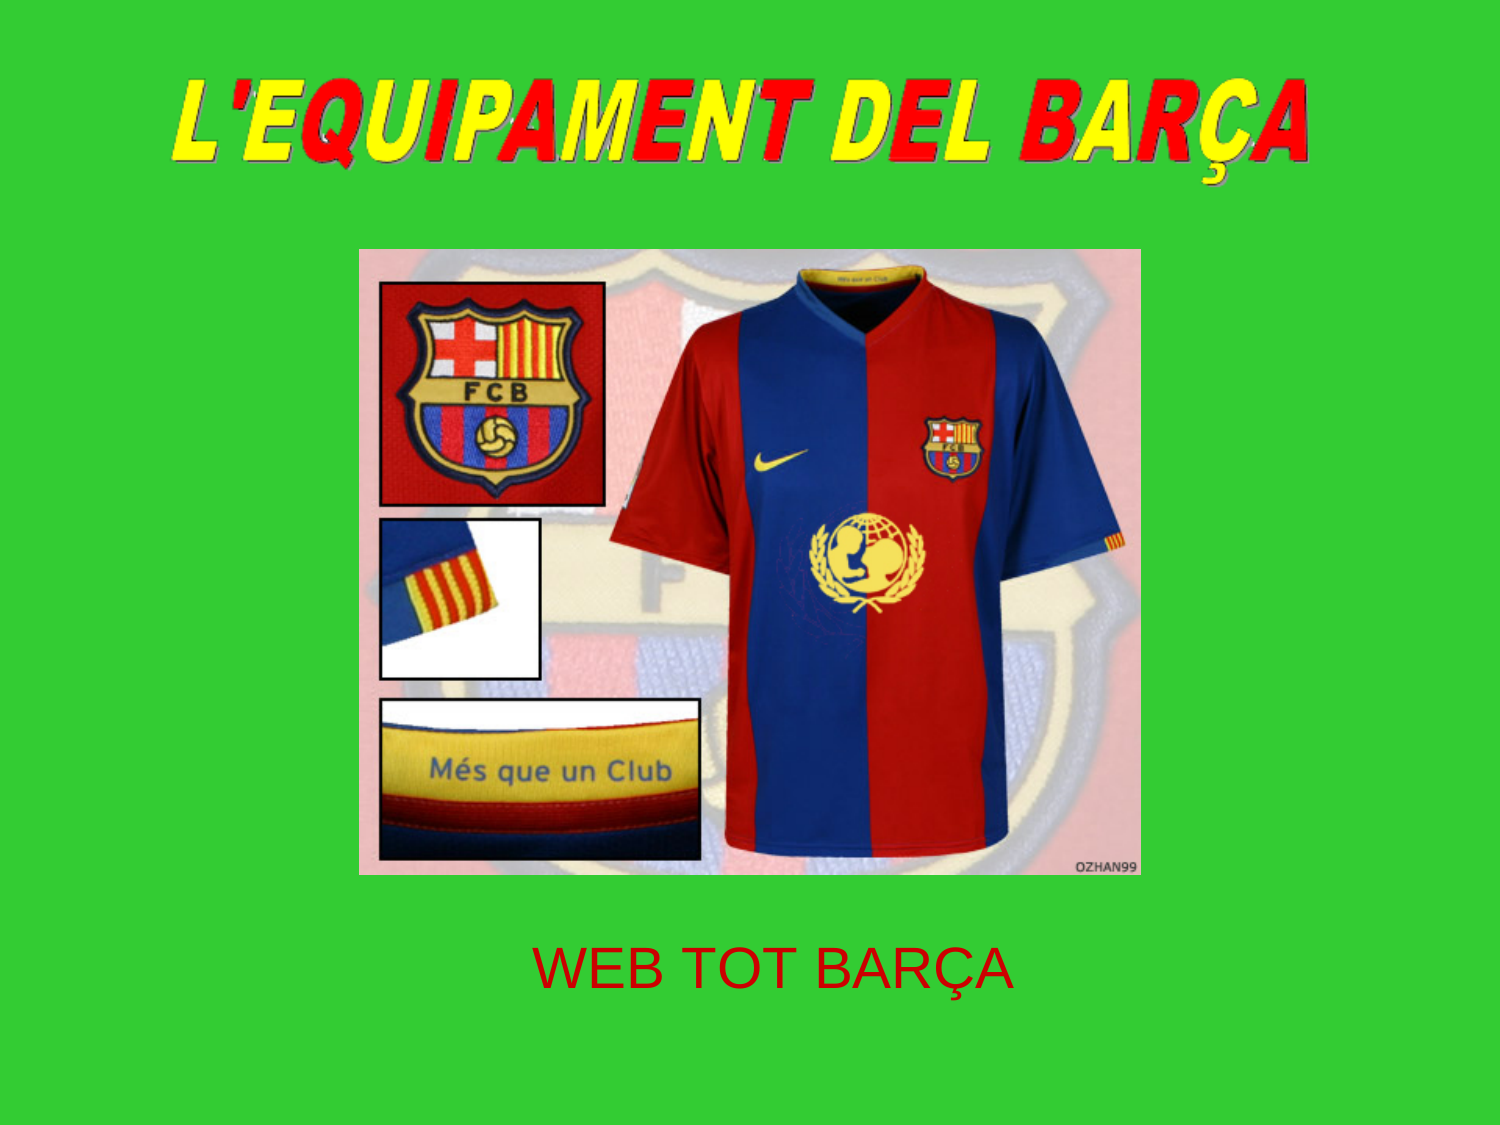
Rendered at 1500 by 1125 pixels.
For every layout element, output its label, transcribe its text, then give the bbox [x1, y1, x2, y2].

list WEB TOT BARÇA [383, 928, 1164, 1058]
picture [359, 249, 1141, 876]
picture [159, 66, 1322, 192]
